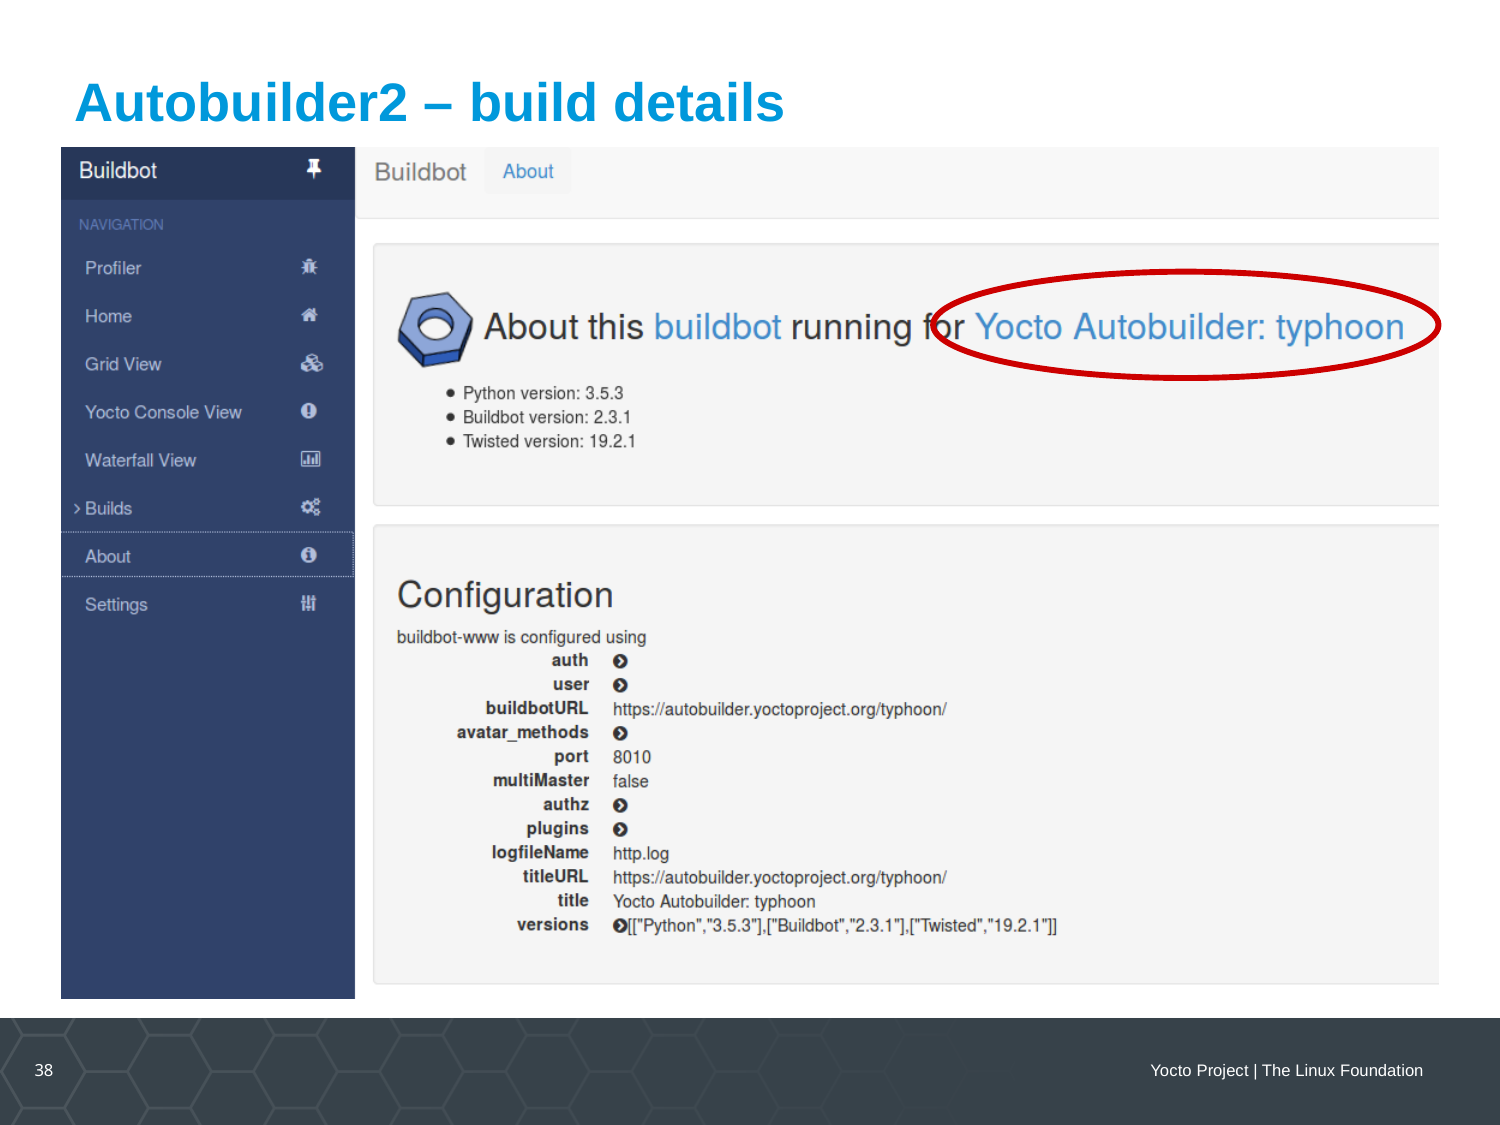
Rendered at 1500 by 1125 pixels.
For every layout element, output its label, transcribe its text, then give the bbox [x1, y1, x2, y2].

text_box Autobuilder2 – build details [74, 67, 1424, 147]
picture [0, 0, 1500, 1125]
